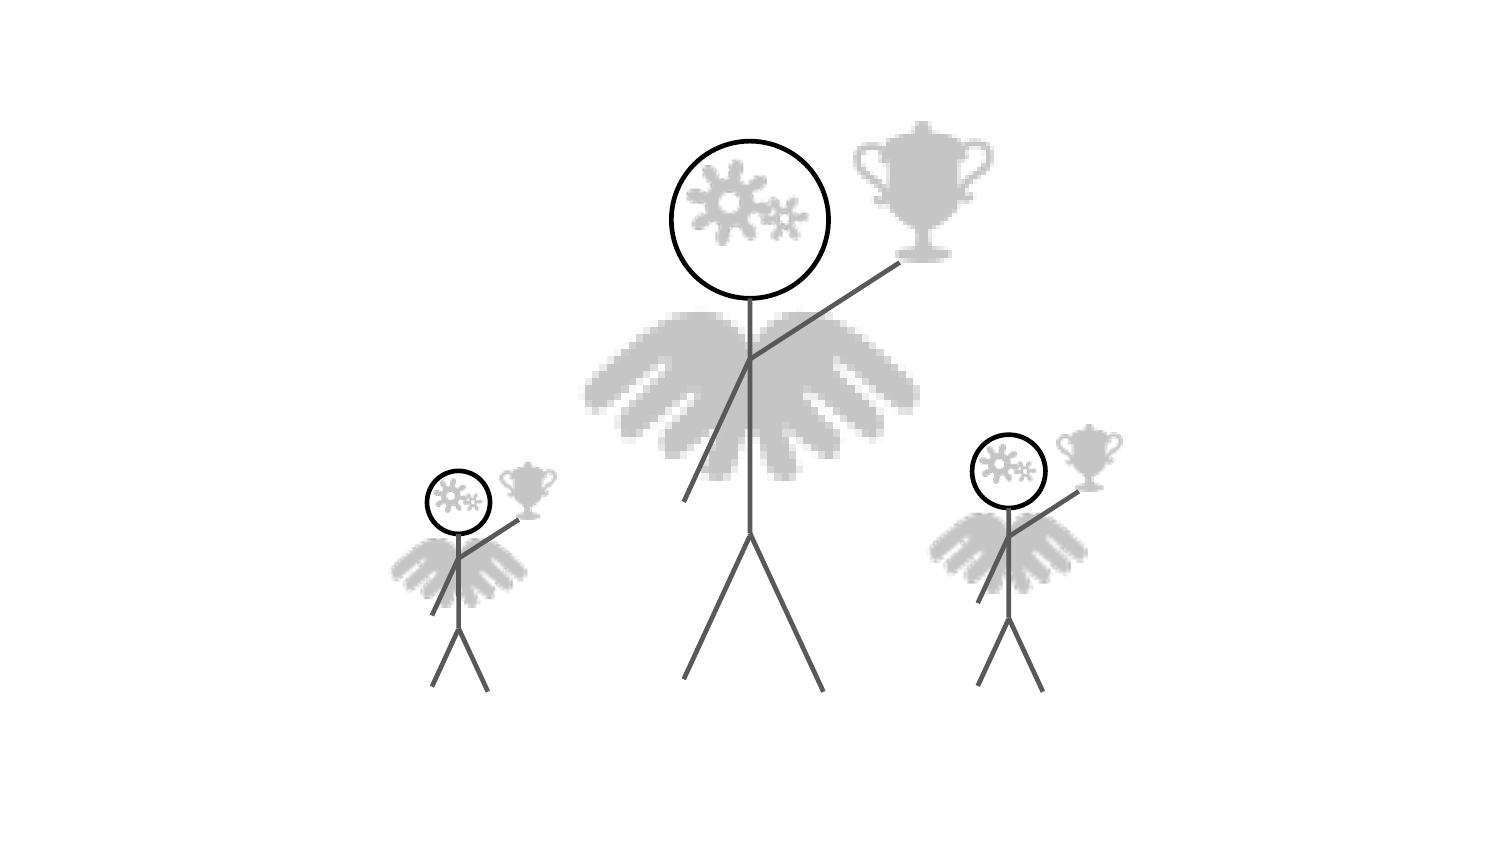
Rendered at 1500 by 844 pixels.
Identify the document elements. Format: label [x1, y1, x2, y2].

picture [753, 298, 927, 481]
picture [461, 533, 530, 608]
picture [976, 440, 1042, 484]
picture [461, 533, 492, 553]
picture [926, 508, 1006, 594]
picture [986, 550, 1006, 594]
picture [844, 113, 1002, 263]
picture [1011, 508, 1047, 531]
picture [387, 533, 456, 608]
picture [439, 572, 456, 608]
picture [430, 475, 487, 513]
picture [1012, 508, 1091, 594]
picture [753, 298, 838, 353]
picture [1052, 421, 1127, 492]
picture [680, 154, 820, 246]
picture [496, 459, 560, 520]
picture [573, 298, 747, 481]
picture [697, 373, 747, 481]
